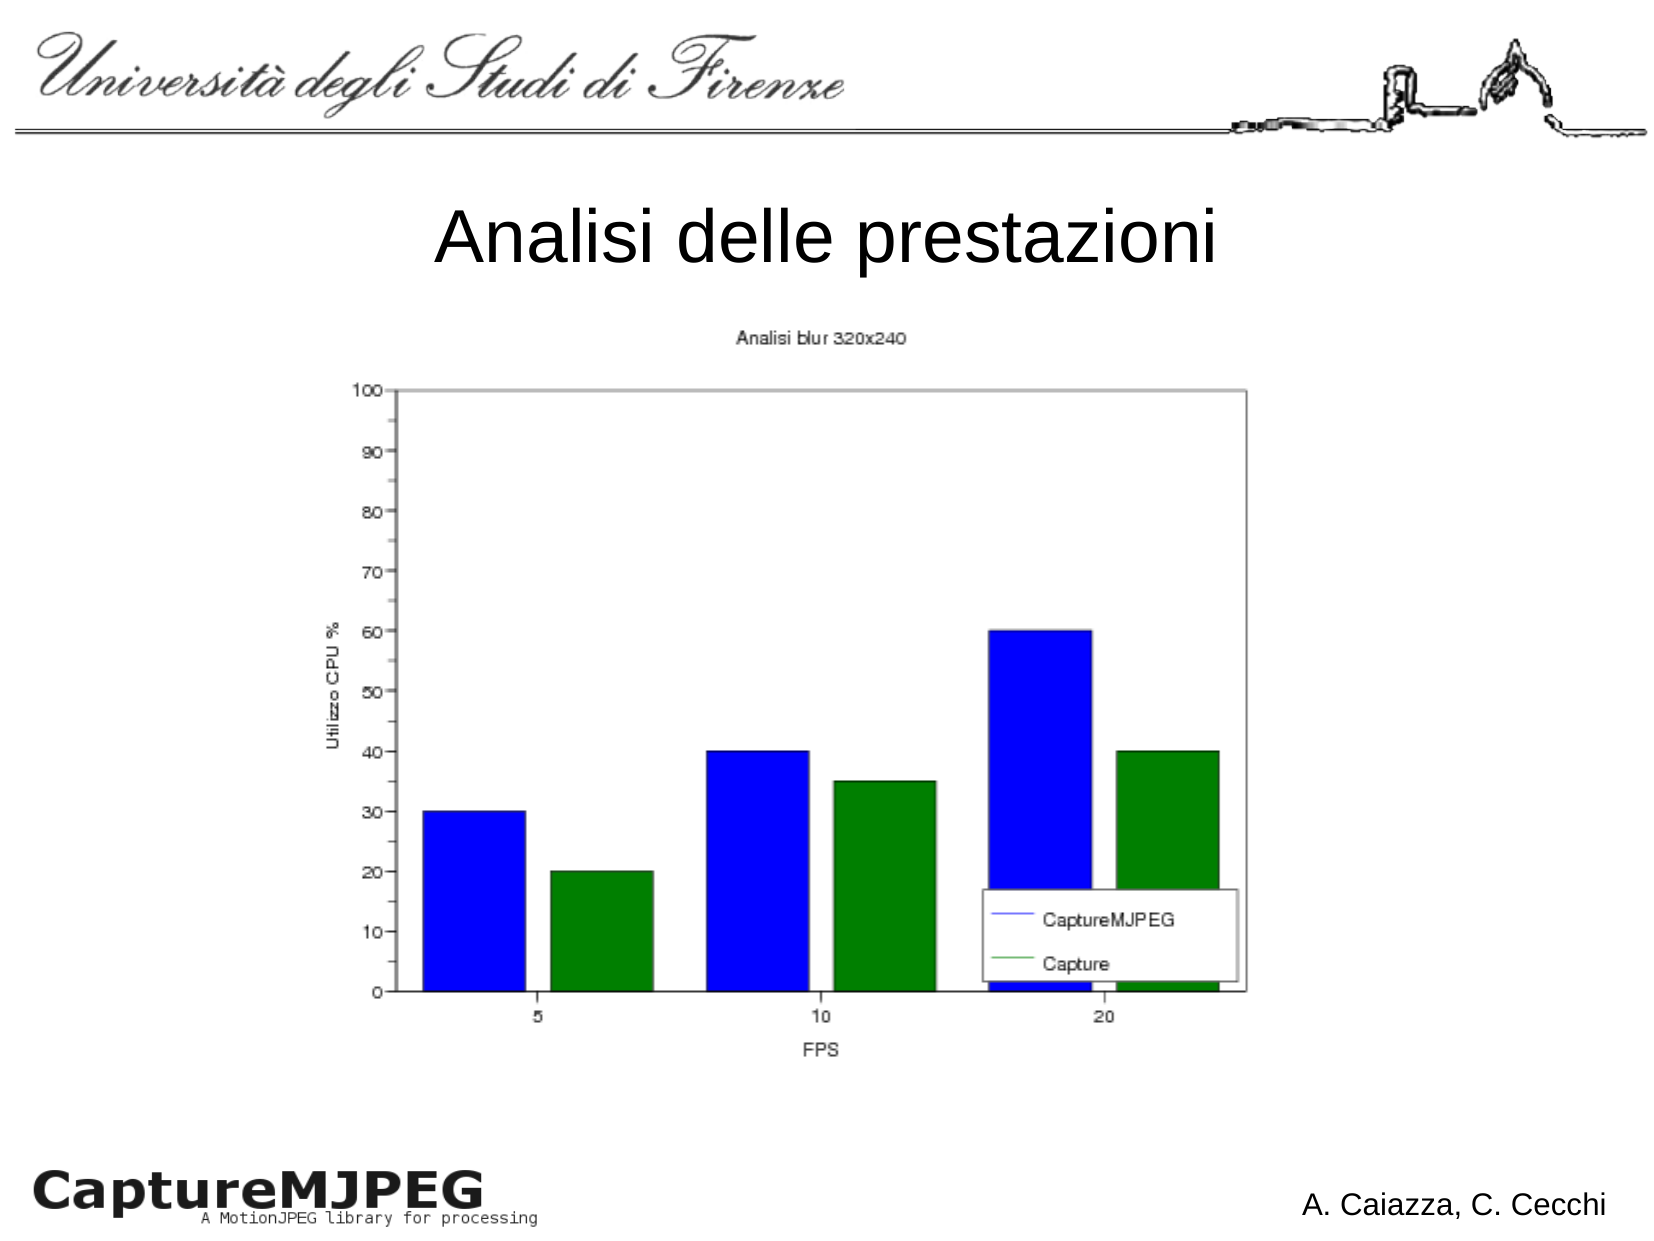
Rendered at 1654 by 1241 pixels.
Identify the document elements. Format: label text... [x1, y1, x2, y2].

picture [255, 291, 1388, 1093]
picture [17, 1159, 550, 1229]
picture [7, 4, 1654, 147]
title Analisi delle prestazioni [82, 155, 1571, 318]
